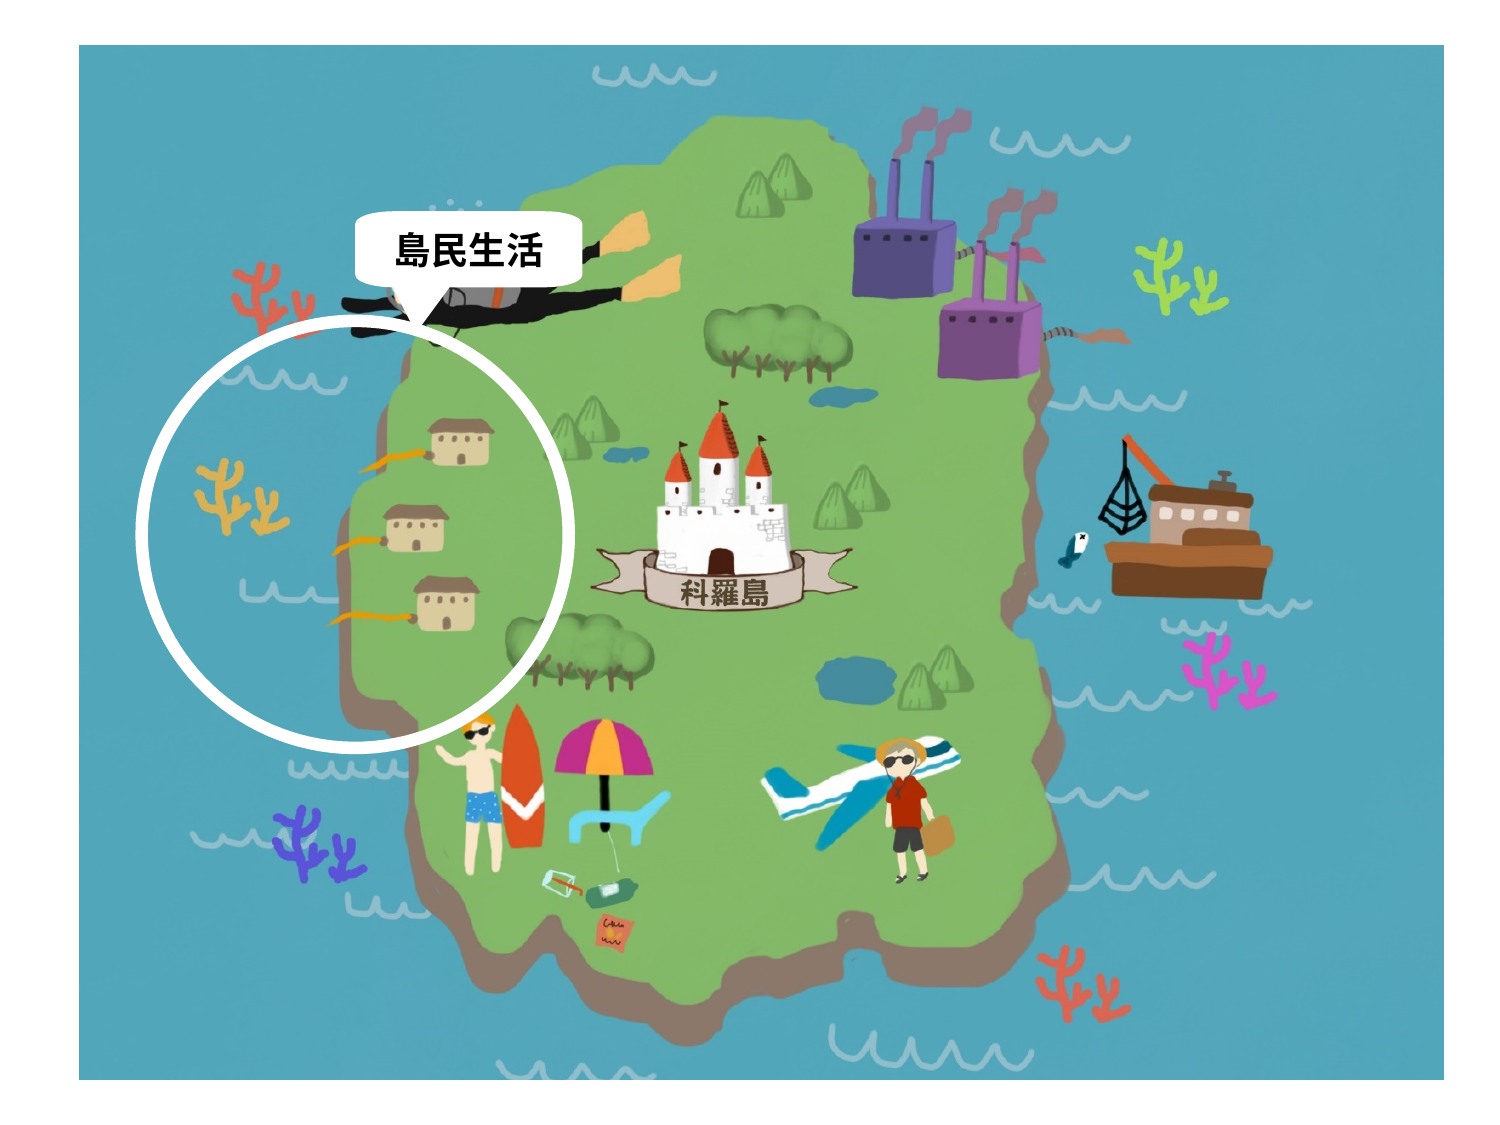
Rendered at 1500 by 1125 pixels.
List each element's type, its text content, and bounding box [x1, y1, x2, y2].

picture [79, 45, 1444, 1080]
text_box 島民生活 [355, 211, 583, 333]
